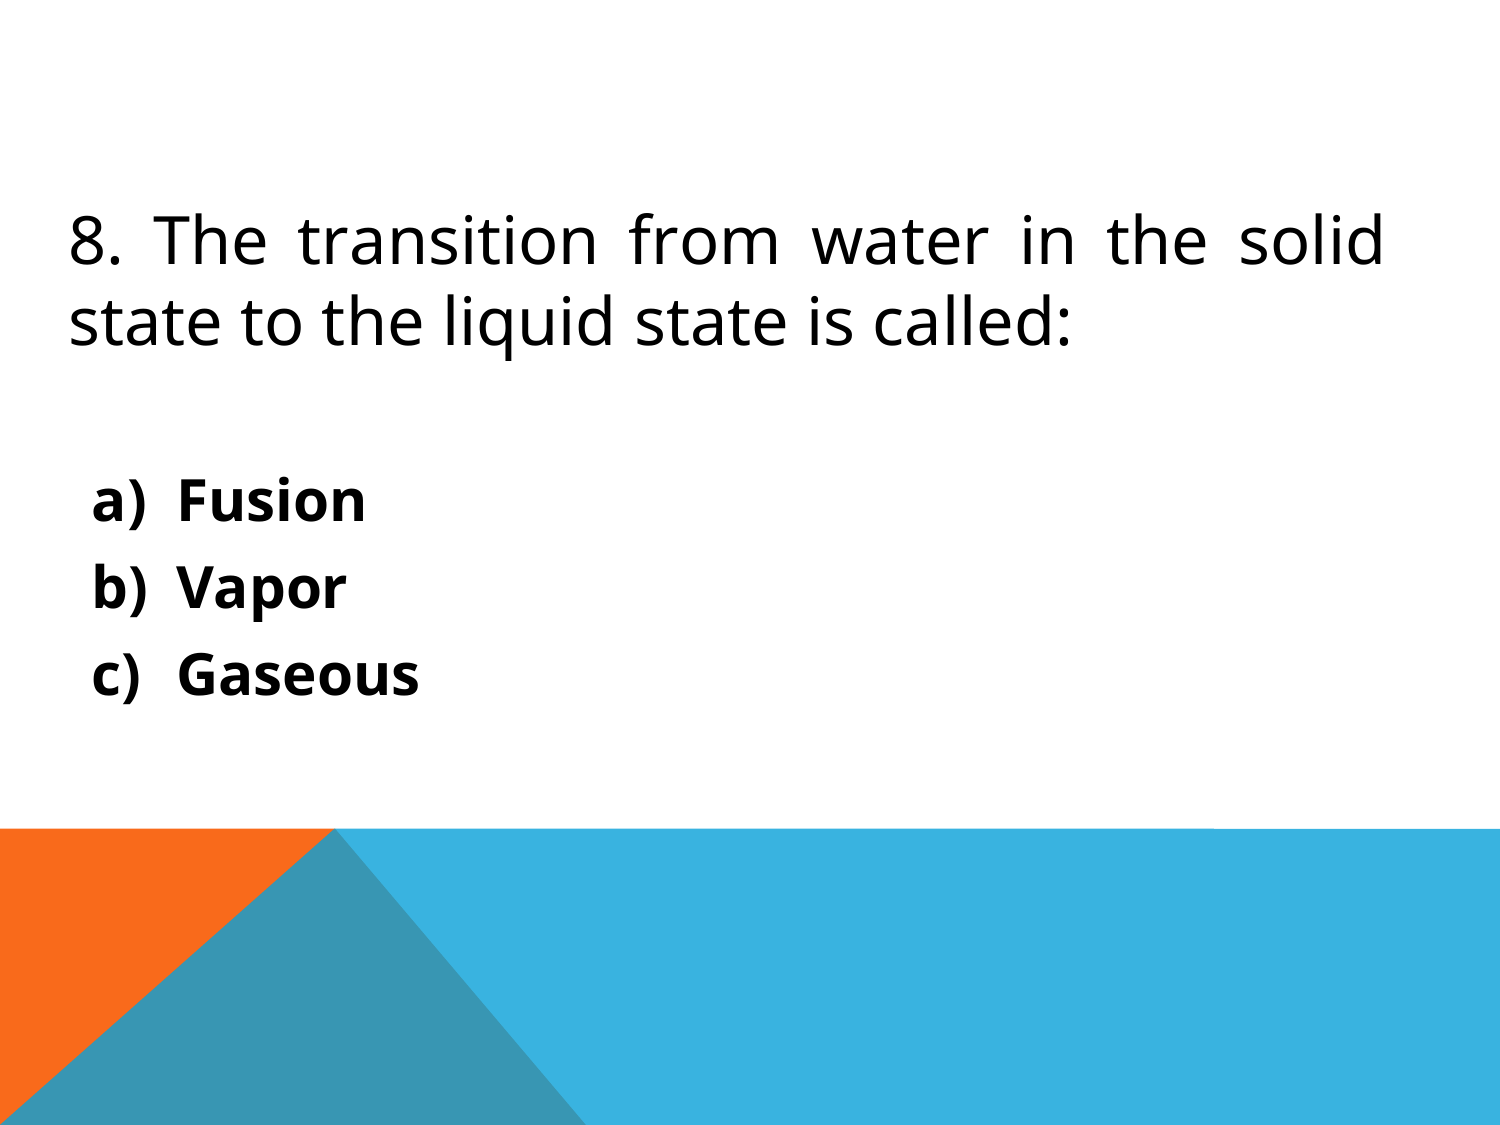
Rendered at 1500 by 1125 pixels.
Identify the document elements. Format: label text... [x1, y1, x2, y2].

list Fusion Vapor Gaseous [76, 456, 1427, 1041]
title 8. The transition from water in the solid state to the liquid state is called: [53, 184, 1404, 373]
